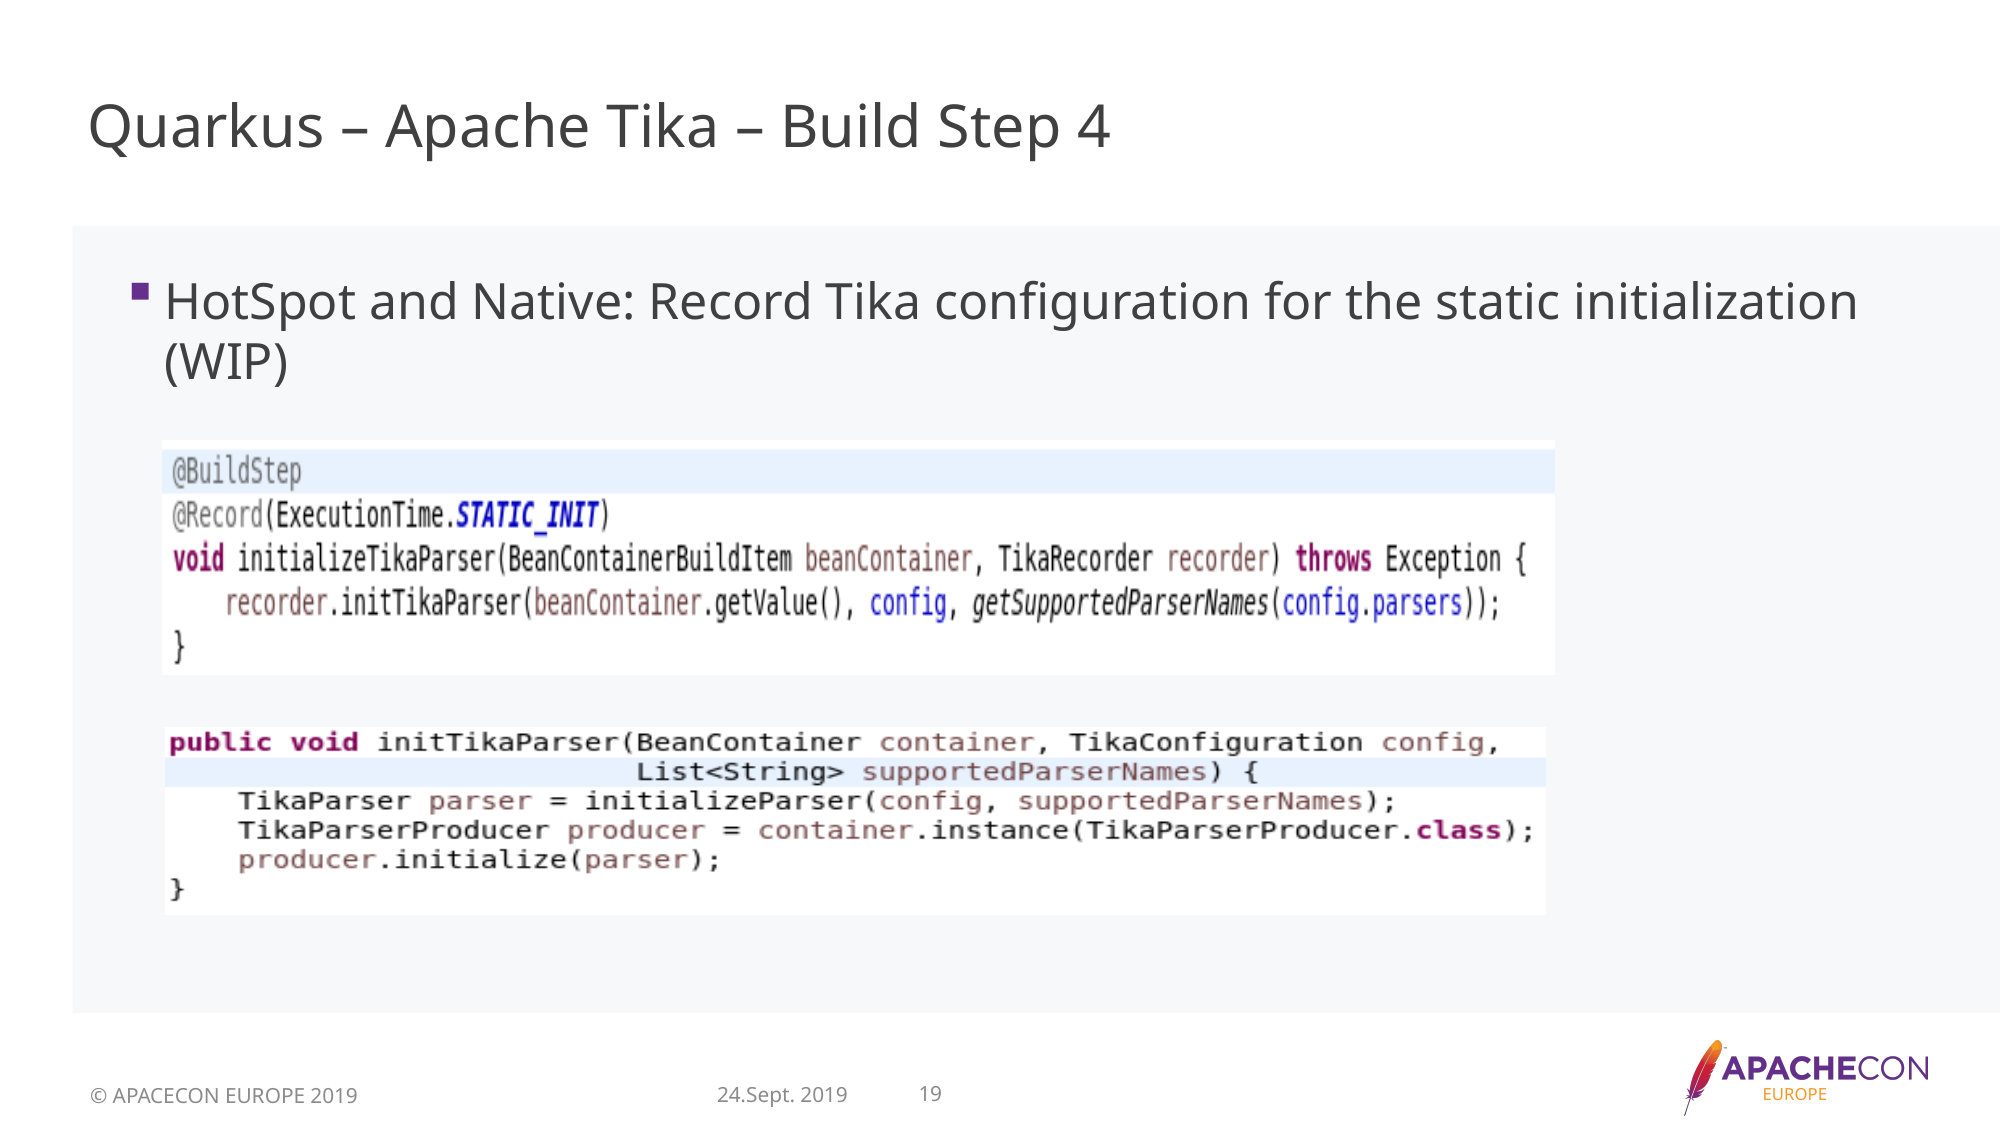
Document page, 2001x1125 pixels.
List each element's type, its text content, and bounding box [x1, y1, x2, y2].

picture [1684, 1040, 1928, 1116]
picture [165, 727, 1546, 916]
title Quarkus – Apache Tika – Build Step 4 [72, 80, 1928, 167]
slide_number 24.Sept. 2019 [693, 1065, 871, 1124]
footer © APACECON EUROPE 2019 [74, 1065, 686, 1125]
slide_number <number> [878, 1065, 957, 1124]
list HotSpot and Native: Record Tika configuration for the static initialization (WIP) [112, 261, 1928, 976]
picture [162, 440, 1555, 676]
